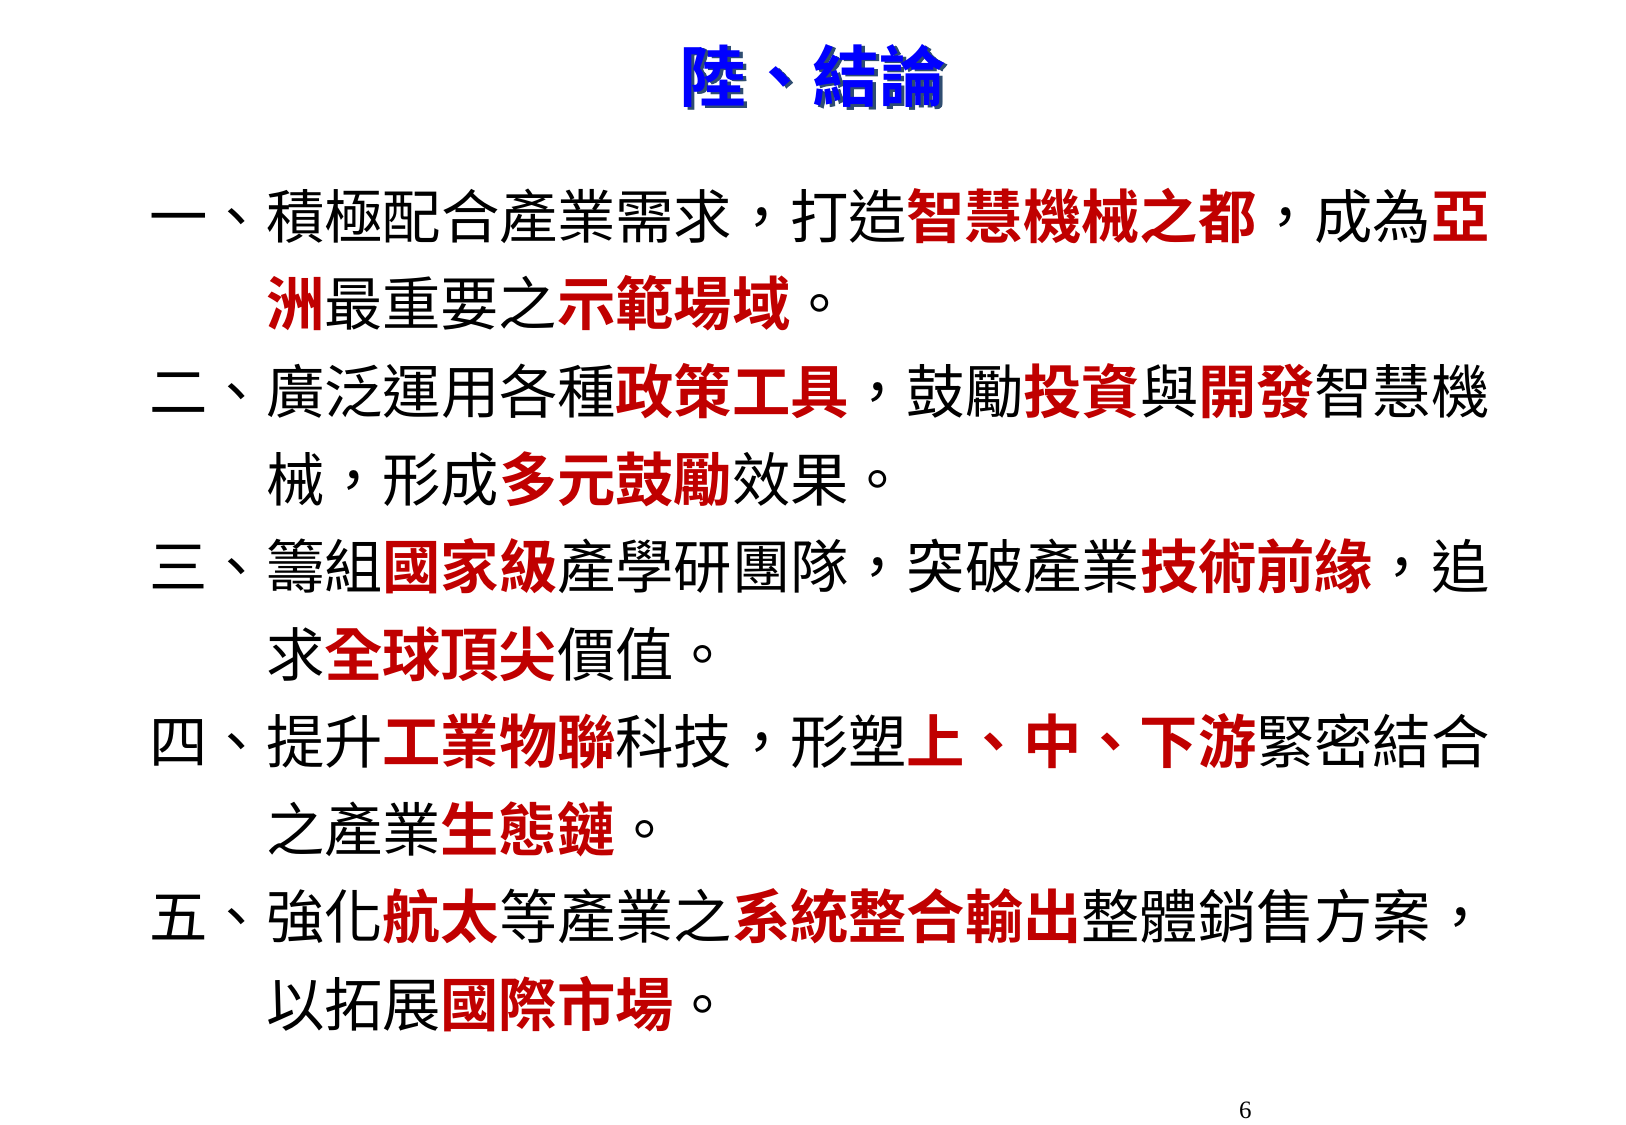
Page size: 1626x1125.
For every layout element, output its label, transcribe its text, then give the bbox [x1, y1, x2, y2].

text_box 陸、結論 [1, 27, 1625, 122]
text_box 一、積極配合產業需求，打造智慧機械之都，成為亞洲最重要之示範場域。 二、廣泛運用各種政策工具，鼓勵投資與開發智慧機械，形成多元鼓勵效果。 三、籌組國家級產學研團隊，突破產業技術前緣，追求全球頂尖價值。 四、提升工業物聯科技，形塑上、中、下游緊密結合之產業生態鏈。 五、強化航太等產業之系統整合輸出整體銷售方案，以拓展國際市場。 [135, 155, 1520, 1045]
